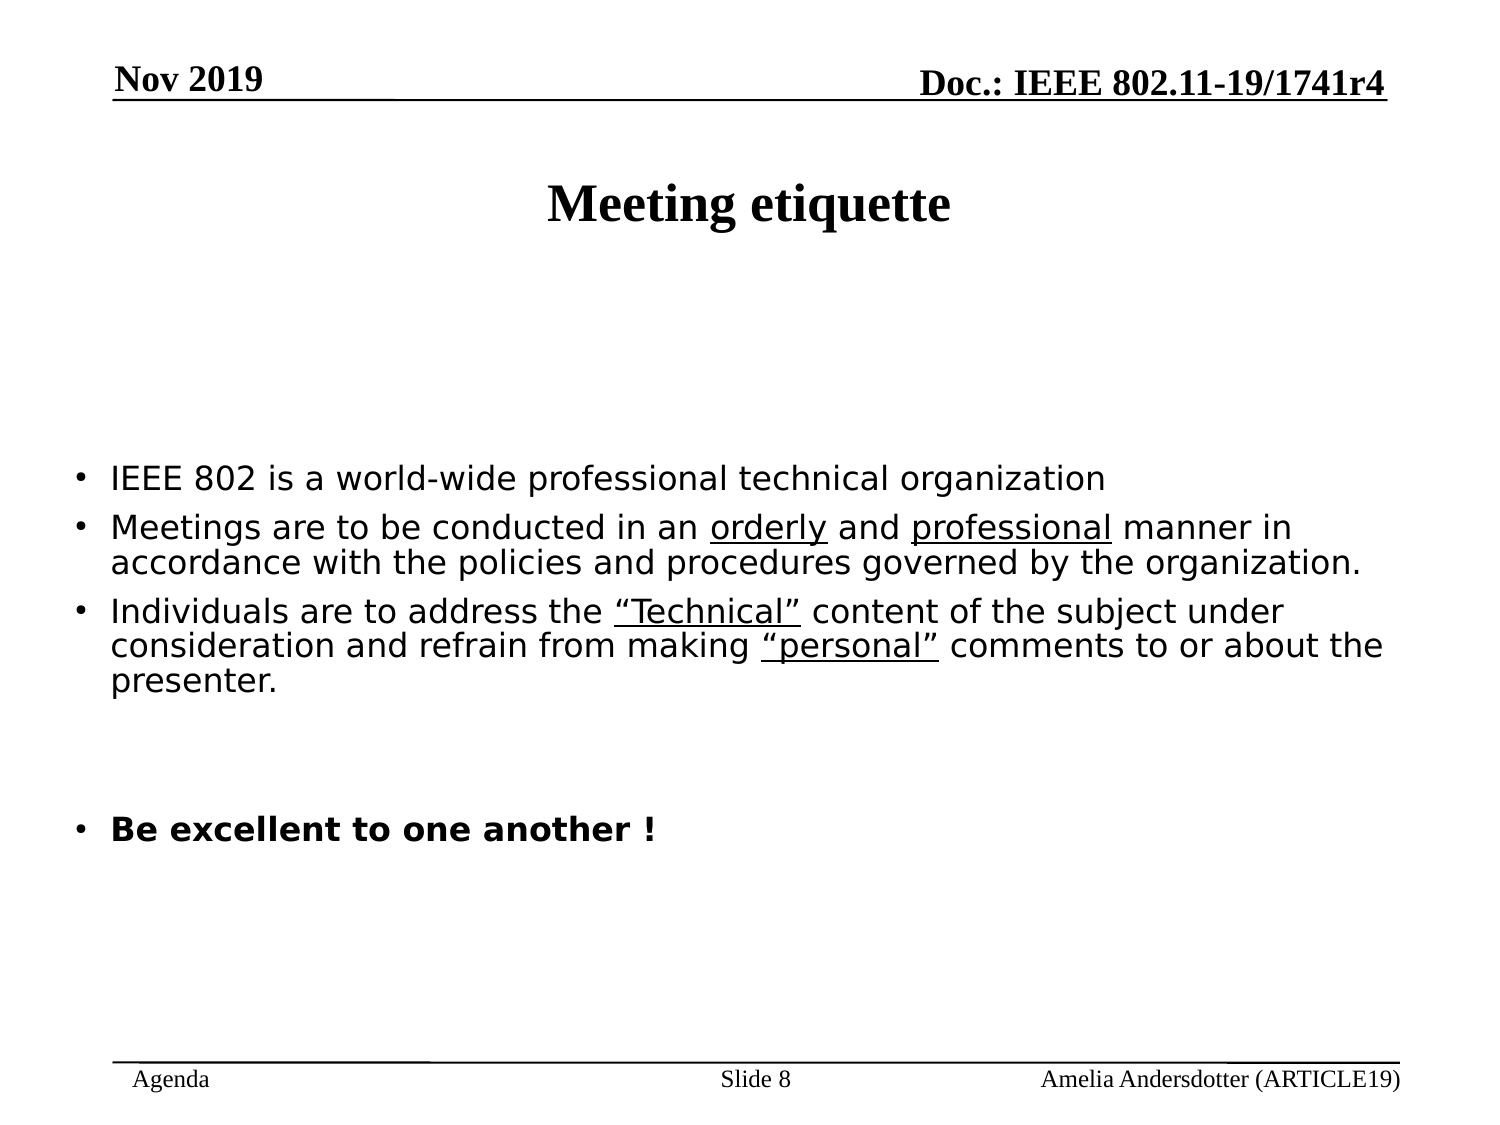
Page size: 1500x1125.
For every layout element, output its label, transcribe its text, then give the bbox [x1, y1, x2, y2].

text_box Meeting etiquette [112, 112, 1387, 287]
text_box Slide <number> [712, 1062, 799, 1122]
text_box Amelia Andersdotter (ARTICLE19) [878, 1062, 1401, 1092]
subtitle IEEE 802 is a world-wide professional technical organization Meetings are to be conducted in an orderly and professional manner in accordance with the policies and procedures governed by the organization. Individuals are to address the “Technical” content of the subject under consideration and refrain from making “personal” comments to or about the presenter. Be excellent to one another ! [75, 389, 1425, 922]
text_box Nov 2019 [114, 54, 422, 99]
